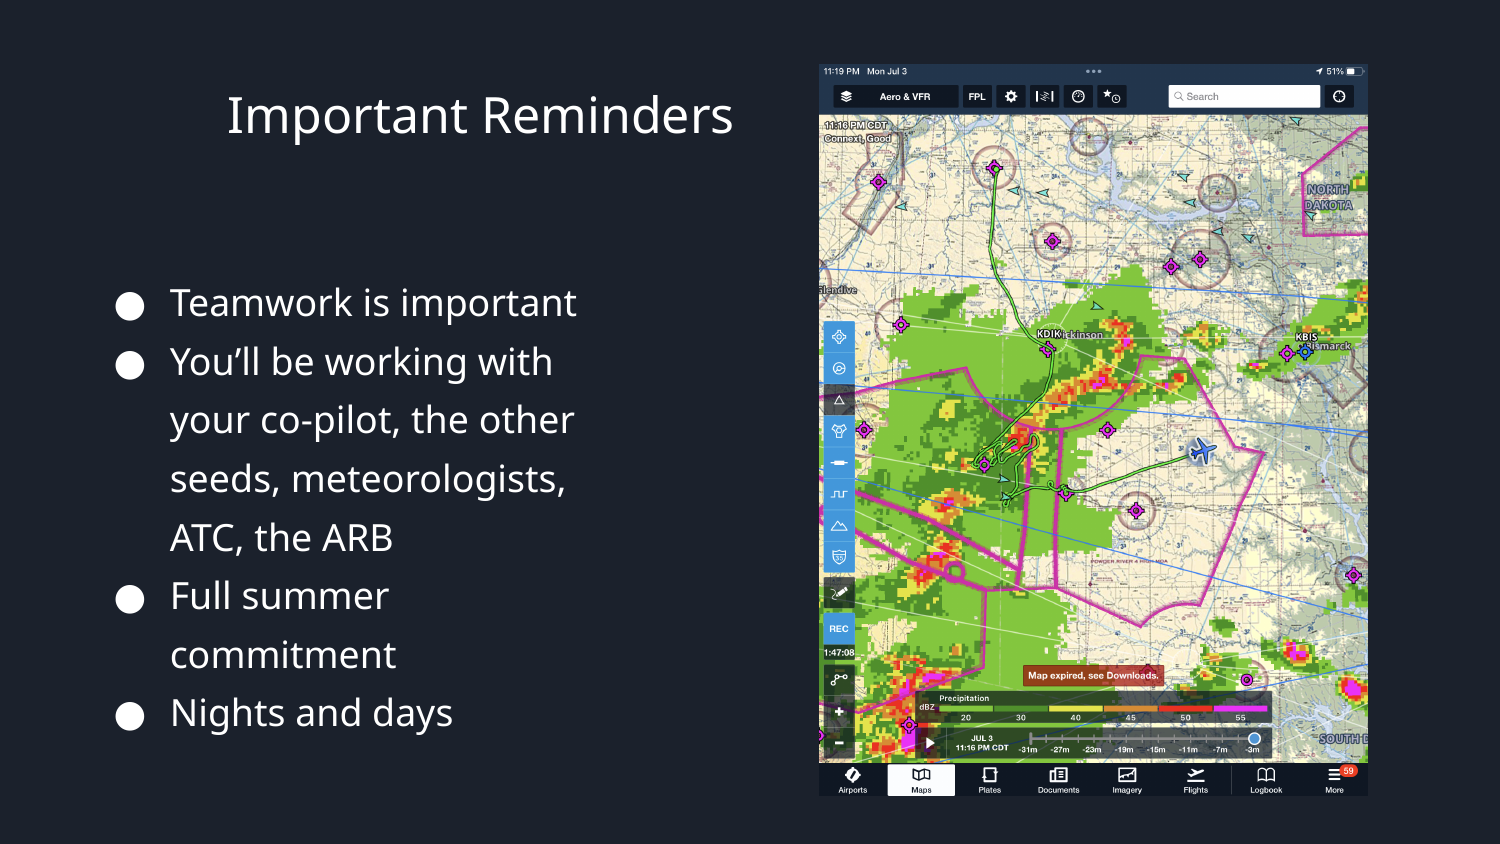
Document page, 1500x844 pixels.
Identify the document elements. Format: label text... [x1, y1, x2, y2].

title Important Reminders [212, 64, 819, 215]
picture [819, 64, 1368, 796]
list Teamwork is important You’ll be working with your co-pilot, the other seeds, meteorologists, ATC, the ARB Full summer commitment Nights and days [79, 253, 628, 782]
